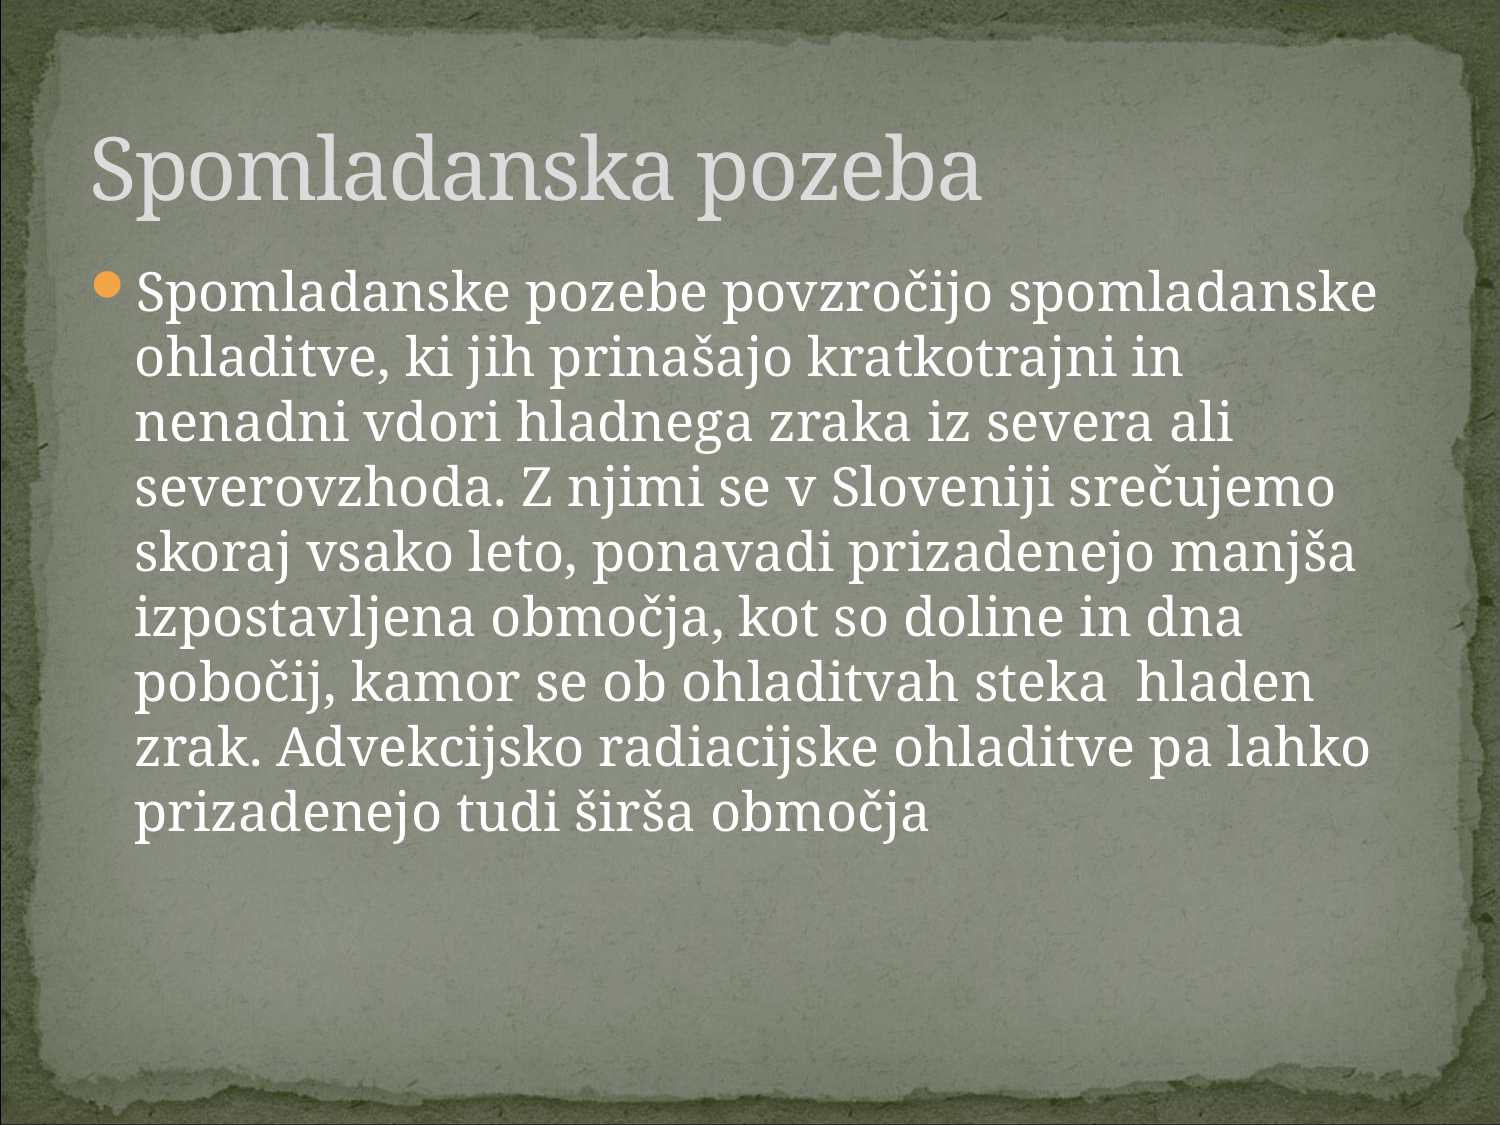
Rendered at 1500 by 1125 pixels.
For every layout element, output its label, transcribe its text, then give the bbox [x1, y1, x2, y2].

list Spomladanske pozebe povzročijo spomladanske ohladitve, ki jih prinašajo kratkotrajni in nenadni vdori hladnega zraka iz severa ali severovzhoda. Z njimi se v Sloveniji srečujemo skoraj vsako leto, ponavadi prizadenejo manjša izpostavljena območja, kot so doline in dna pobočij, kamor se ob ohladitvah steka hladen zrak. Advekcijsko radiacijske ohladitve pa lahko prizadenejo tudi širša območja [75, 249, 1425, 1000]
title Spomladanska pozeba [75, 24, 1425, 225]
picture [0, 0, 1500, 1125]
